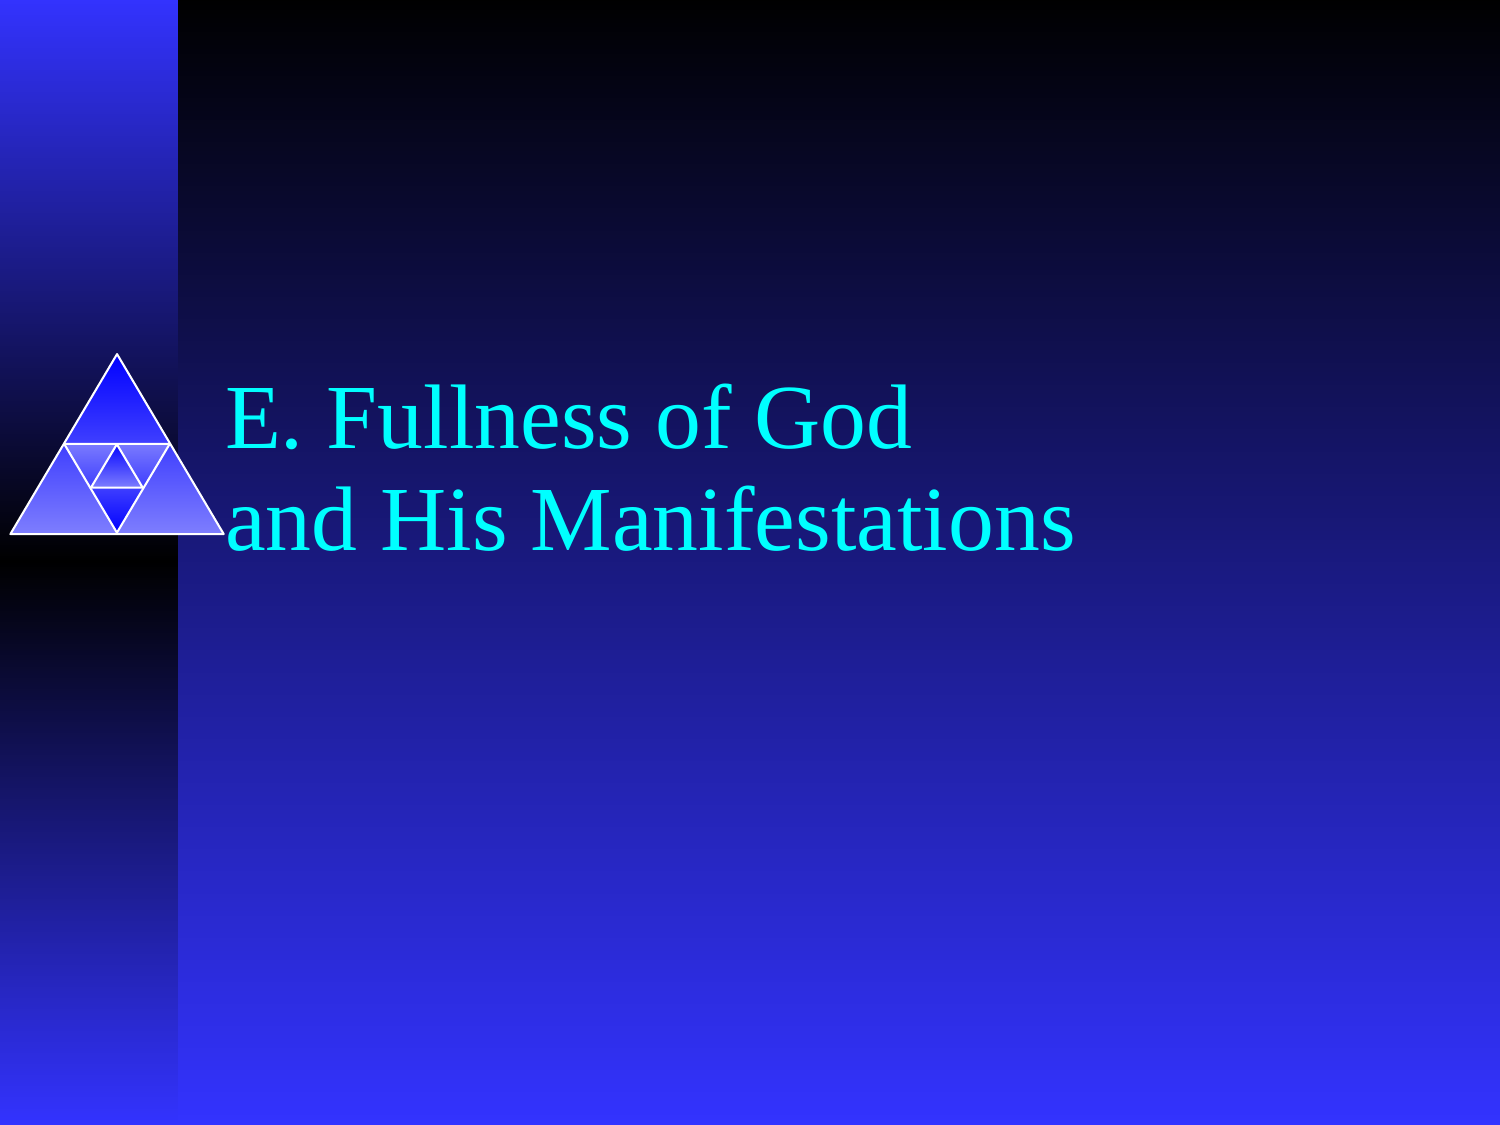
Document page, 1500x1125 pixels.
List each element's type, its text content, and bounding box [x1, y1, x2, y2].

title E. Fullness of God and His Manifestations [225, 366, 1463, 571]
